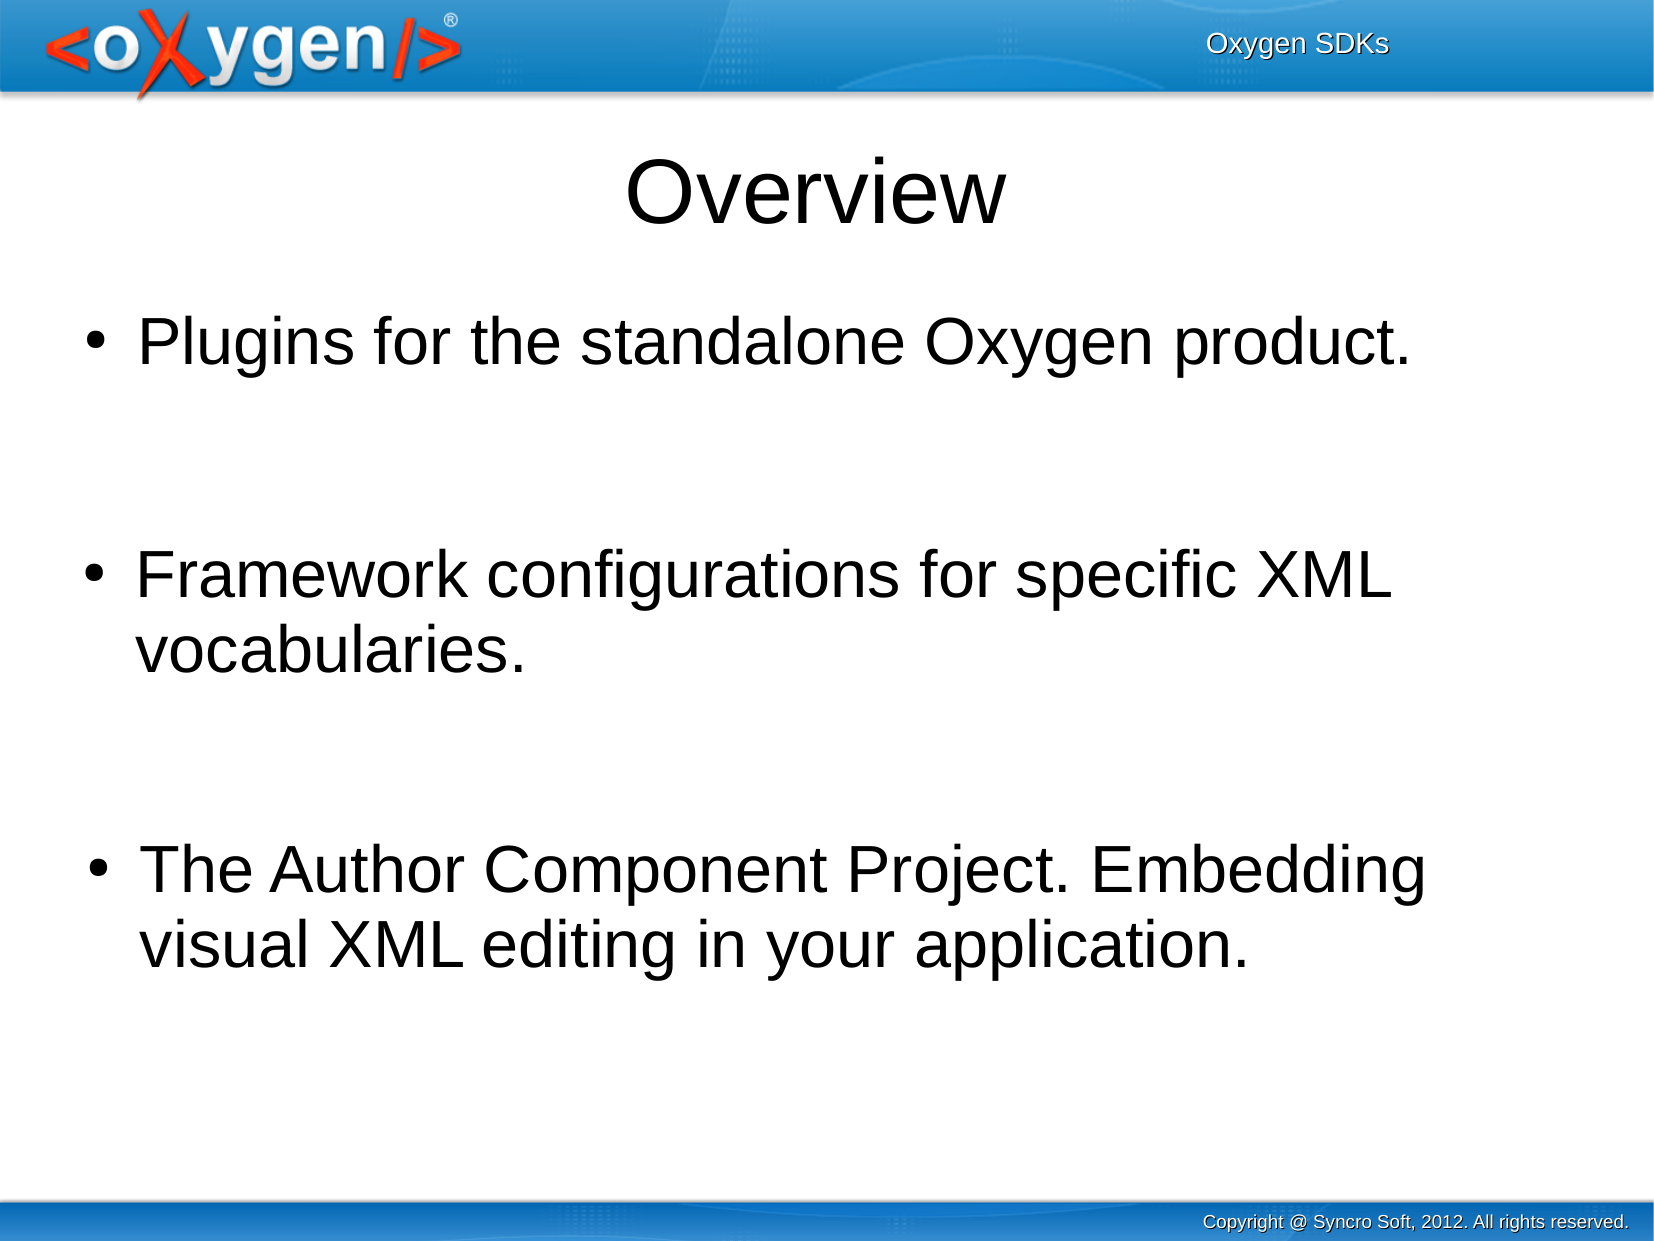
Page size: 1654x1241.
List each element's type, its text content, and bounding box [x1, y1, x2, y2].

list The Author Component Project. Embedding visual XML editing in your application. [68, 832, 1546, 1030]
list Framework configurations for specific XML vocabularies. [64, 537, 1542, 735]
picture [0, 1195, 1654, 1241]
picture [0, 0, 1654, 109]
title Overview [82, 78, 1550, 304]
list Plugins for the standalone Oxygen product. [66, 303, 1544, 501]
